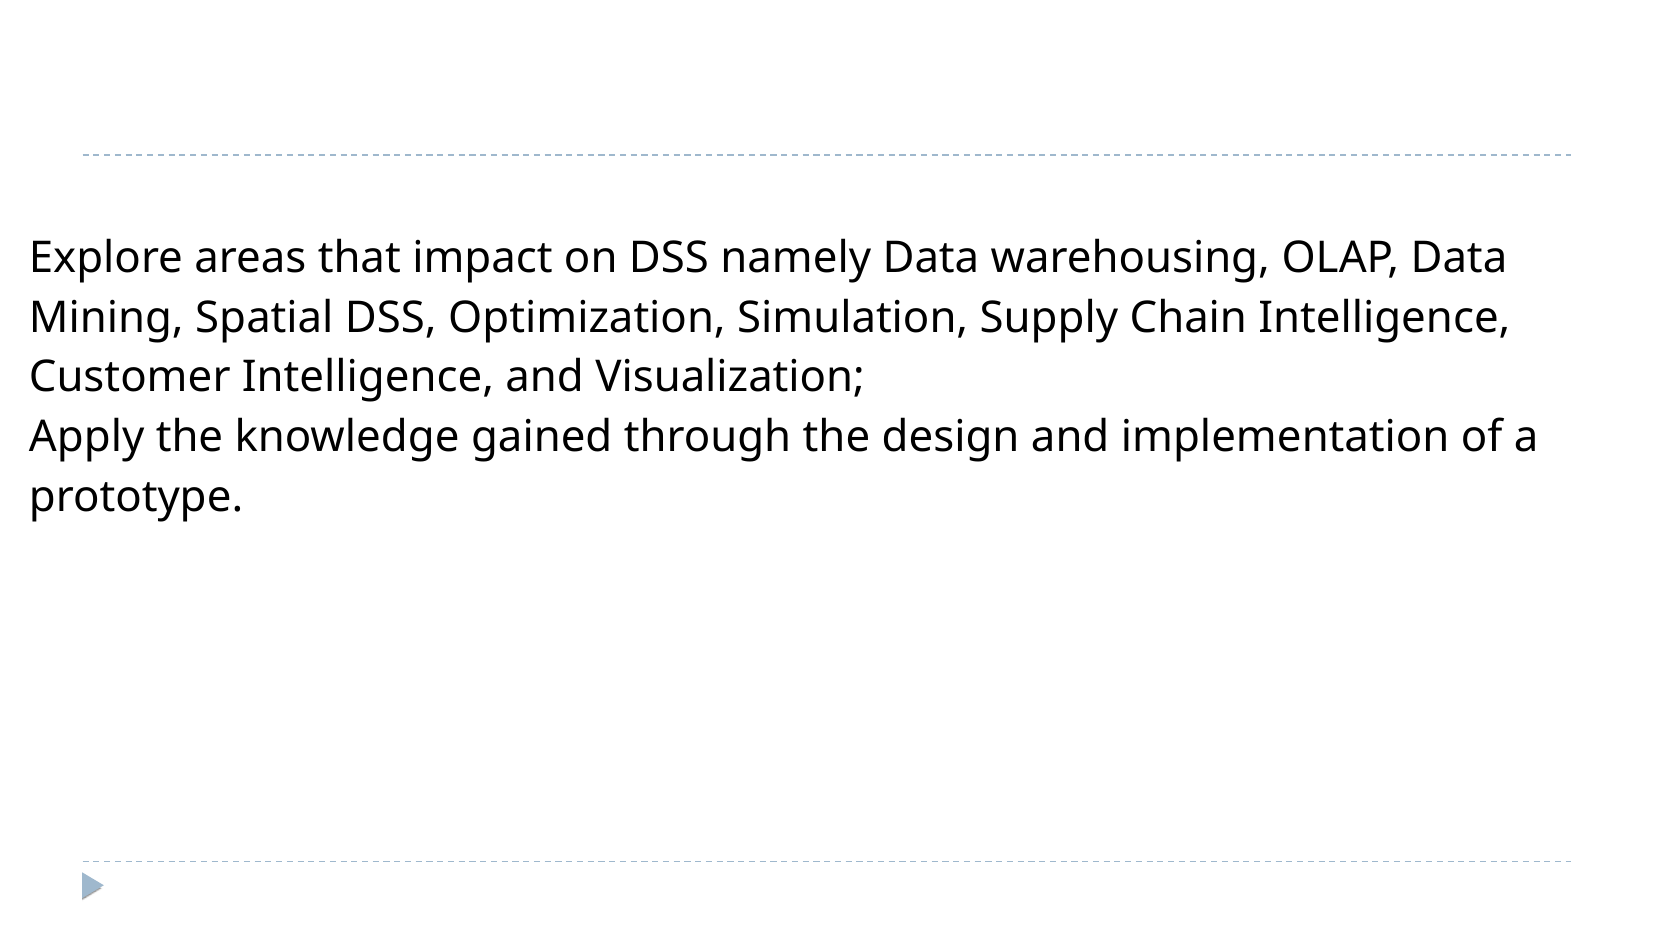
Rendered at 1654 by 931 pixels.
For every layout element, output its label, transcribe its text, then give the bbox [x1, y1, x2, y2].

text_box Explore areas that impact on DSS namely Data warehousing, OLAP, Data Mining, Spatial DSS, Optimization, Simulation, Supply Chain Intelligence, Customer Intelligence, and Visualization; Apply the knowledge gained through the design and implementation of a prototype. [14, 218, 1654, 488]
